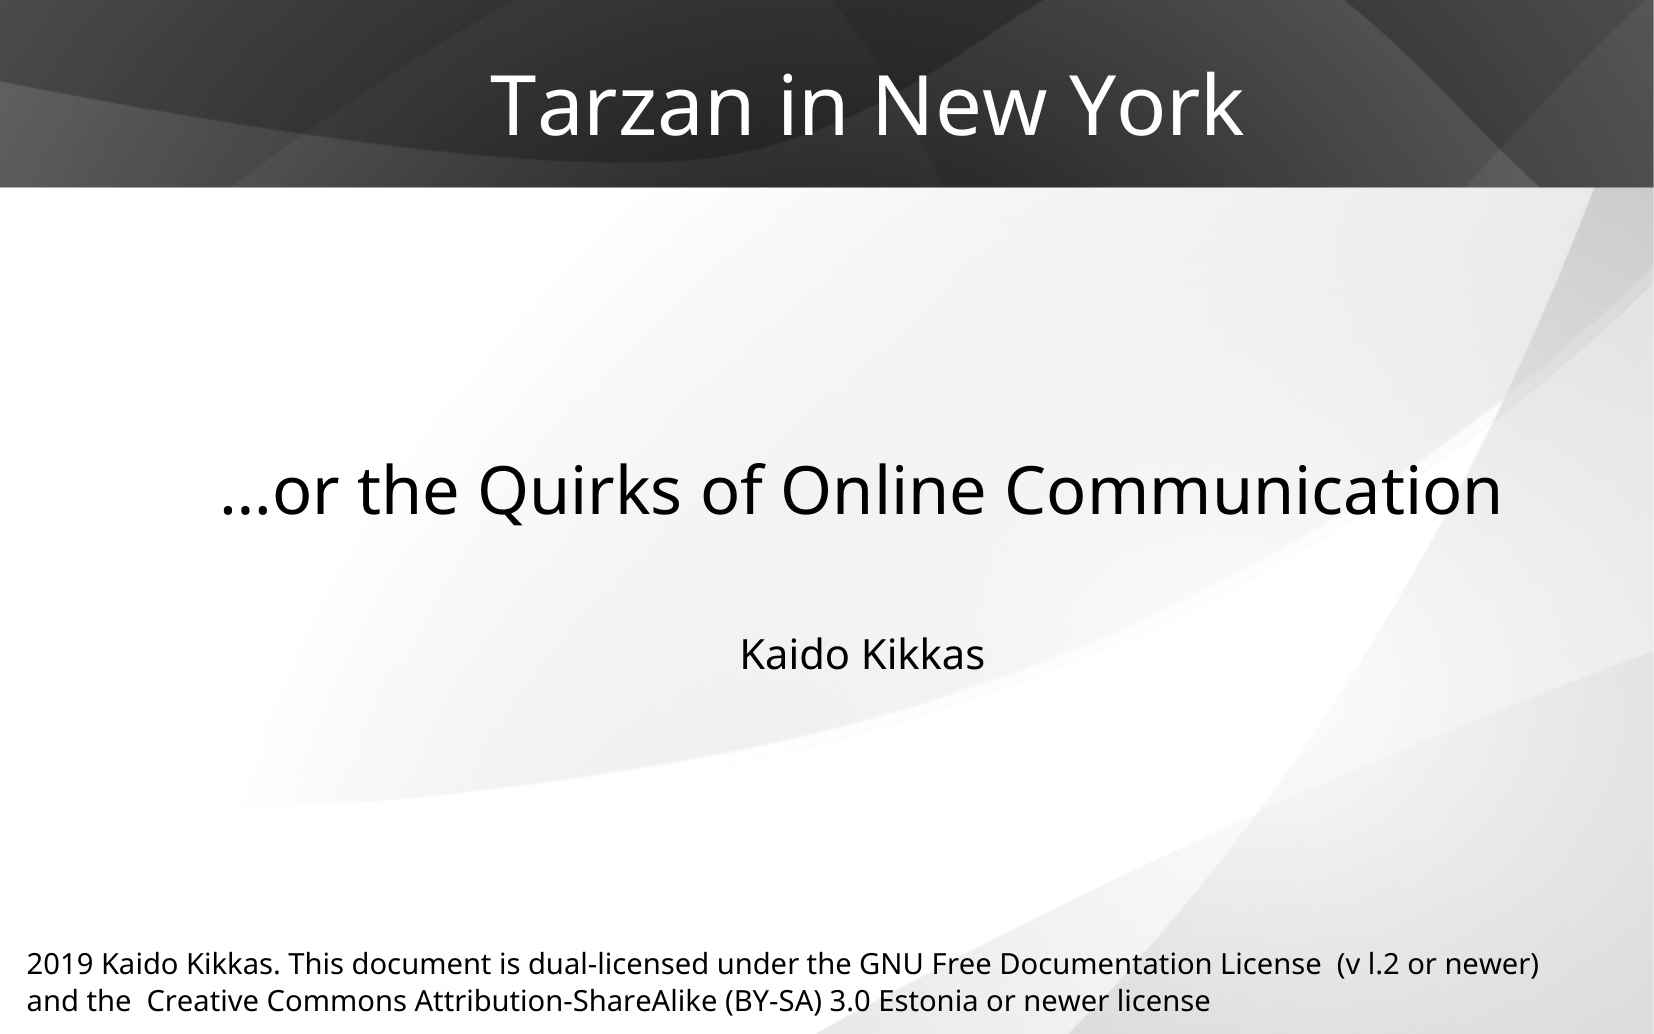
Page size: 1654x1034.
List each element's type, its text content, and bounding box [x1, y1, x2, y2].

subtitle …or the Quirks of Online Communication Kaido Kikkas [187, 225, 1538, 901]
picture [0, 0, 1654, 1034]
text_box 2019 Kaido Kikkas. This document is dual-licensed under the GNU Free Documentation License (v l.2 or newer) and the Creative Commons Attribution-ShareAlike (BY-SA) 3.0 Estonia or newer license [11, 937, 1613, 1028]
title Tarzan in New York [124, 0, 1613, 208]
